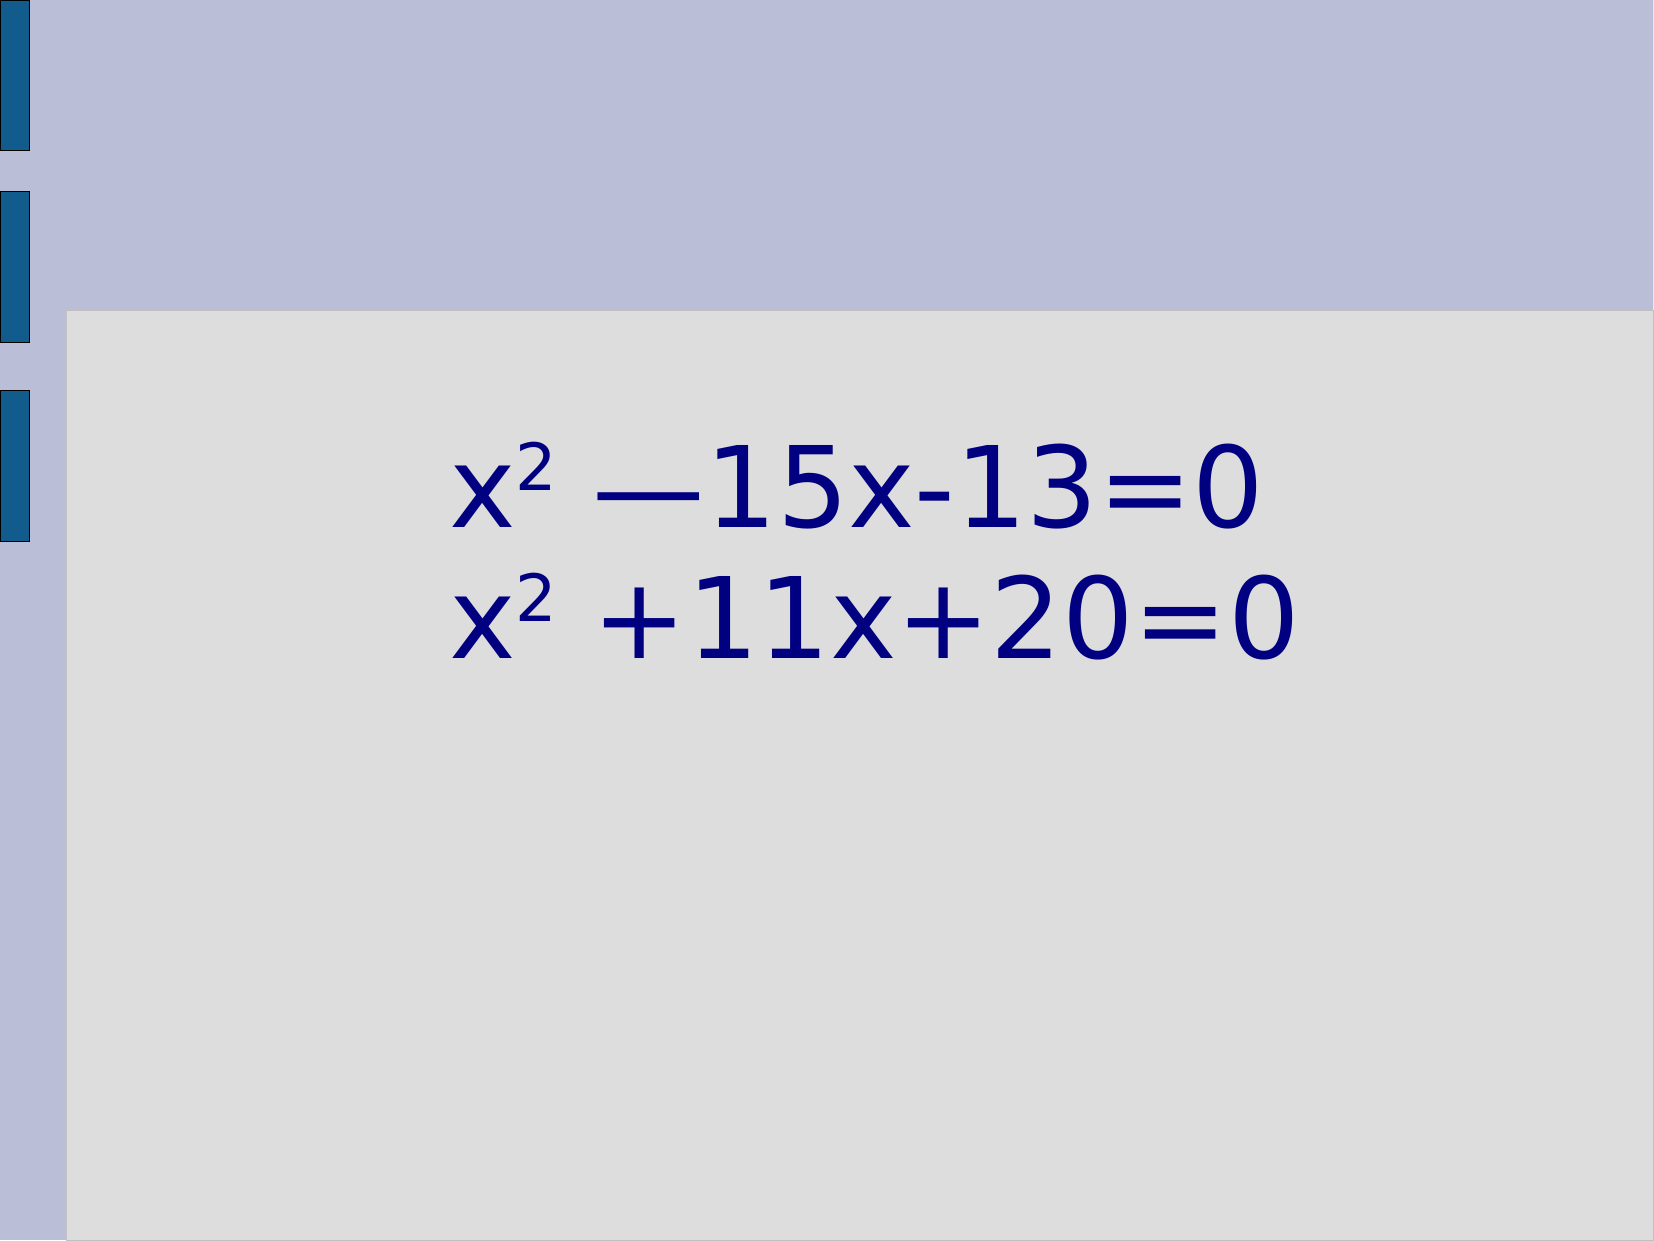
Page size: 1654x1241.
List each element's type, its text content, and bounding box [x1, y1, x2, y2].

text_box х2 —15х-13=0 х2 +11х+20=0 [434, 416, 1595, 835]
